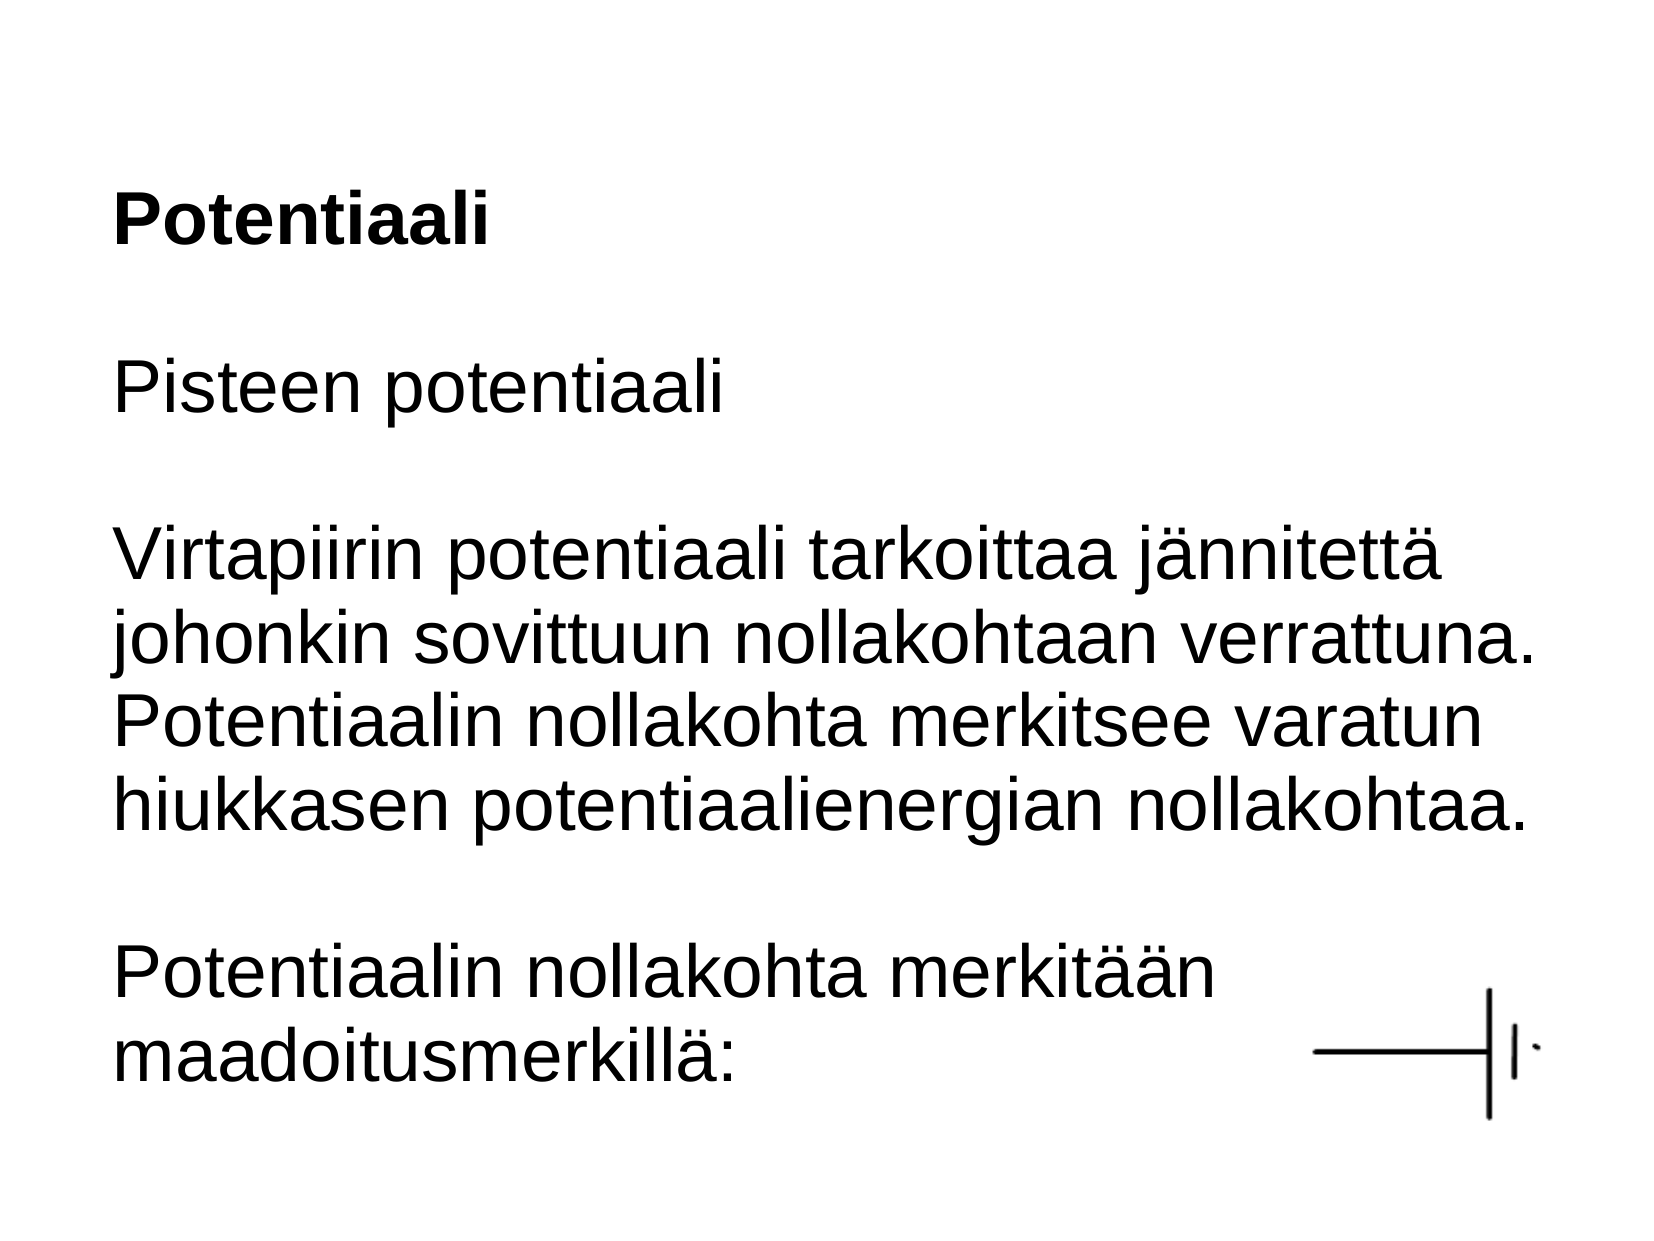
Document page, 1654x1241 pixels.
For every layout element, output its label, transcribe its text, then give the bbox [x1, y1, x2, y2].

picture [1287, 953, 1563, 1146]
text_box Potentiaali Pisteen potentiaali Virtapiirin potentiaali tarkoittaa jännitettä johonkin sovittuun nollakohtaan verrattuna. Potentiaalin nollakohta merkitsee varatun hiukkasen potentiaalienergian nollakohtaa. Potentiaalin nollakohta merkitään maadoitusmerkillä: [98, 165, 1583, 1104]
